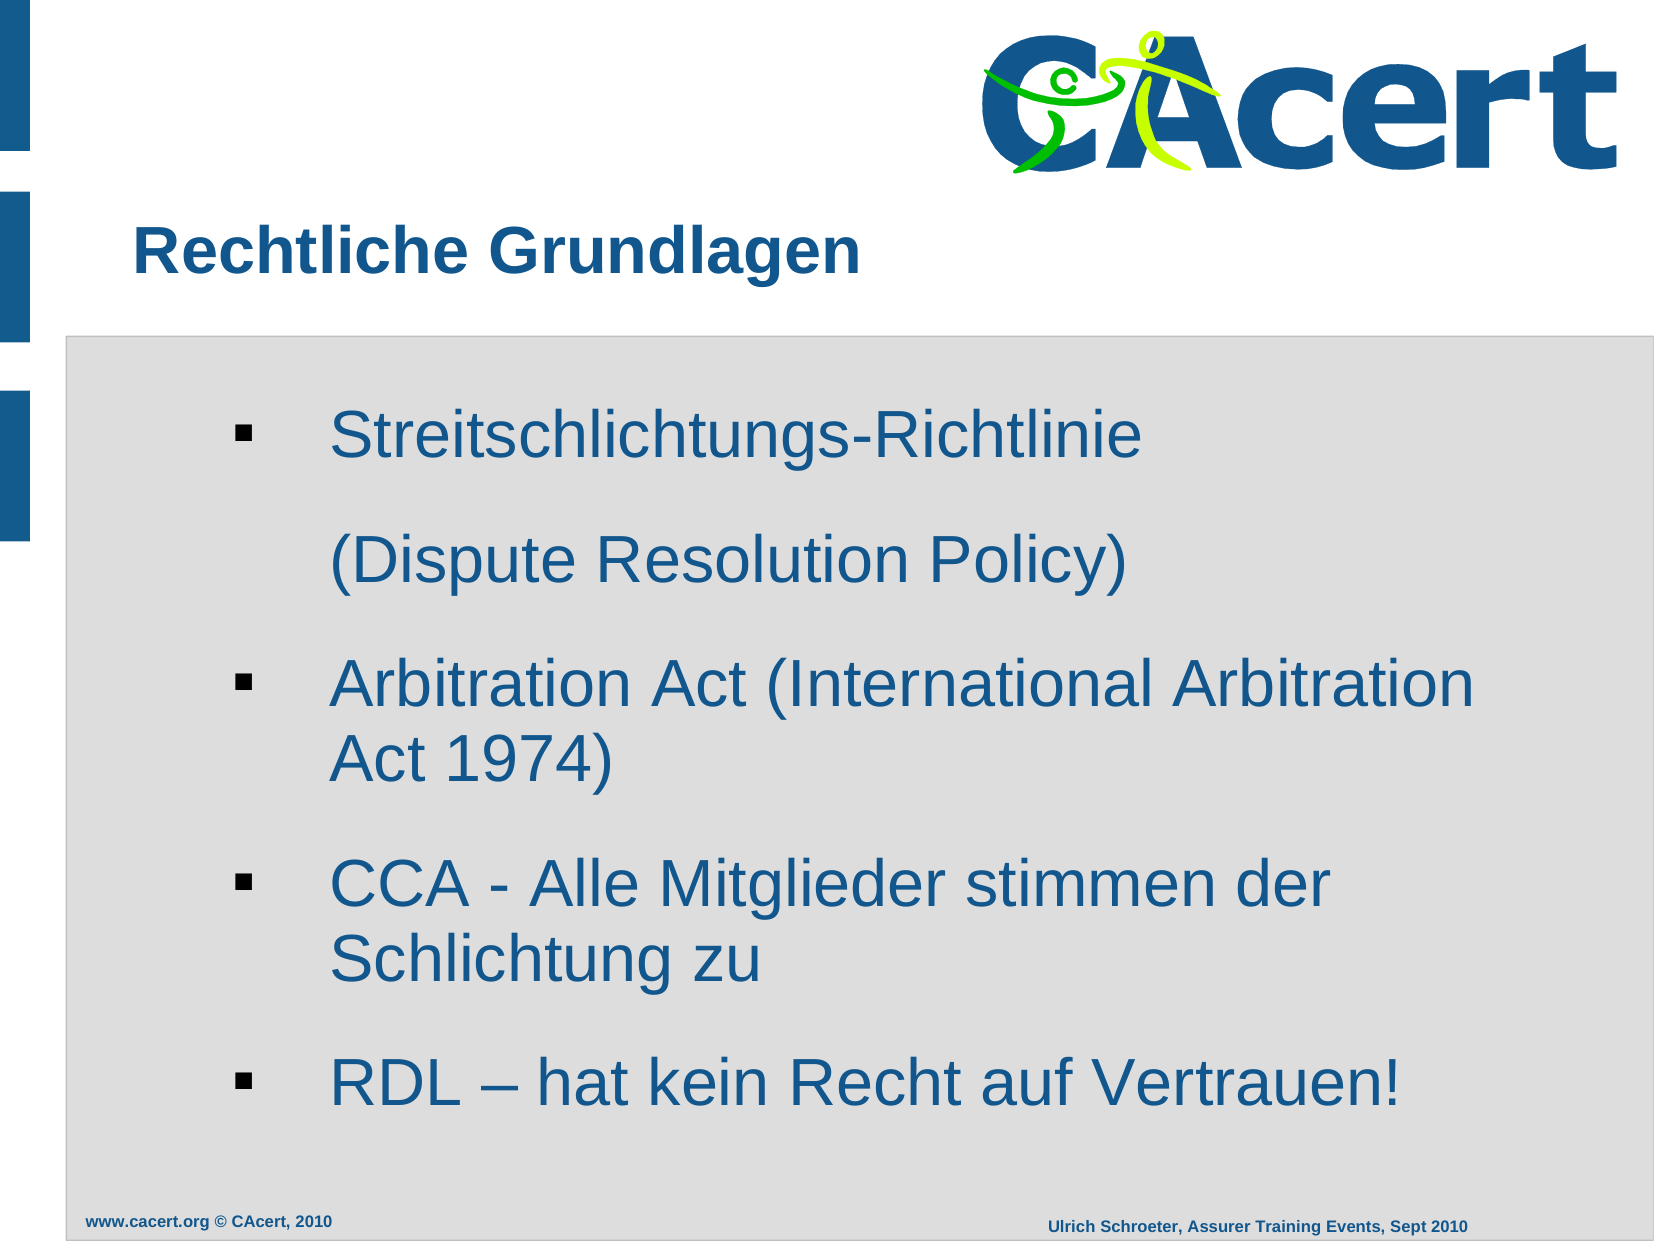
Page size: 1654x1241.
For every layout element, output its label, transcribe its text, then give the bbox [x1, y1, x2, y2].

list Streitschlichtungs-Richtlinie (Dispute Resolution Policy) Arbitration Act (International Arbitration Act 1974) CCA - Alle Mitglieder stimmen der Schlichtung zu RDL – hat kein Recht auf Vertrauen! [175, 388, 1506, 1129]
text_box Rechtliche Grundlagen [118, 191, 878, 296]
